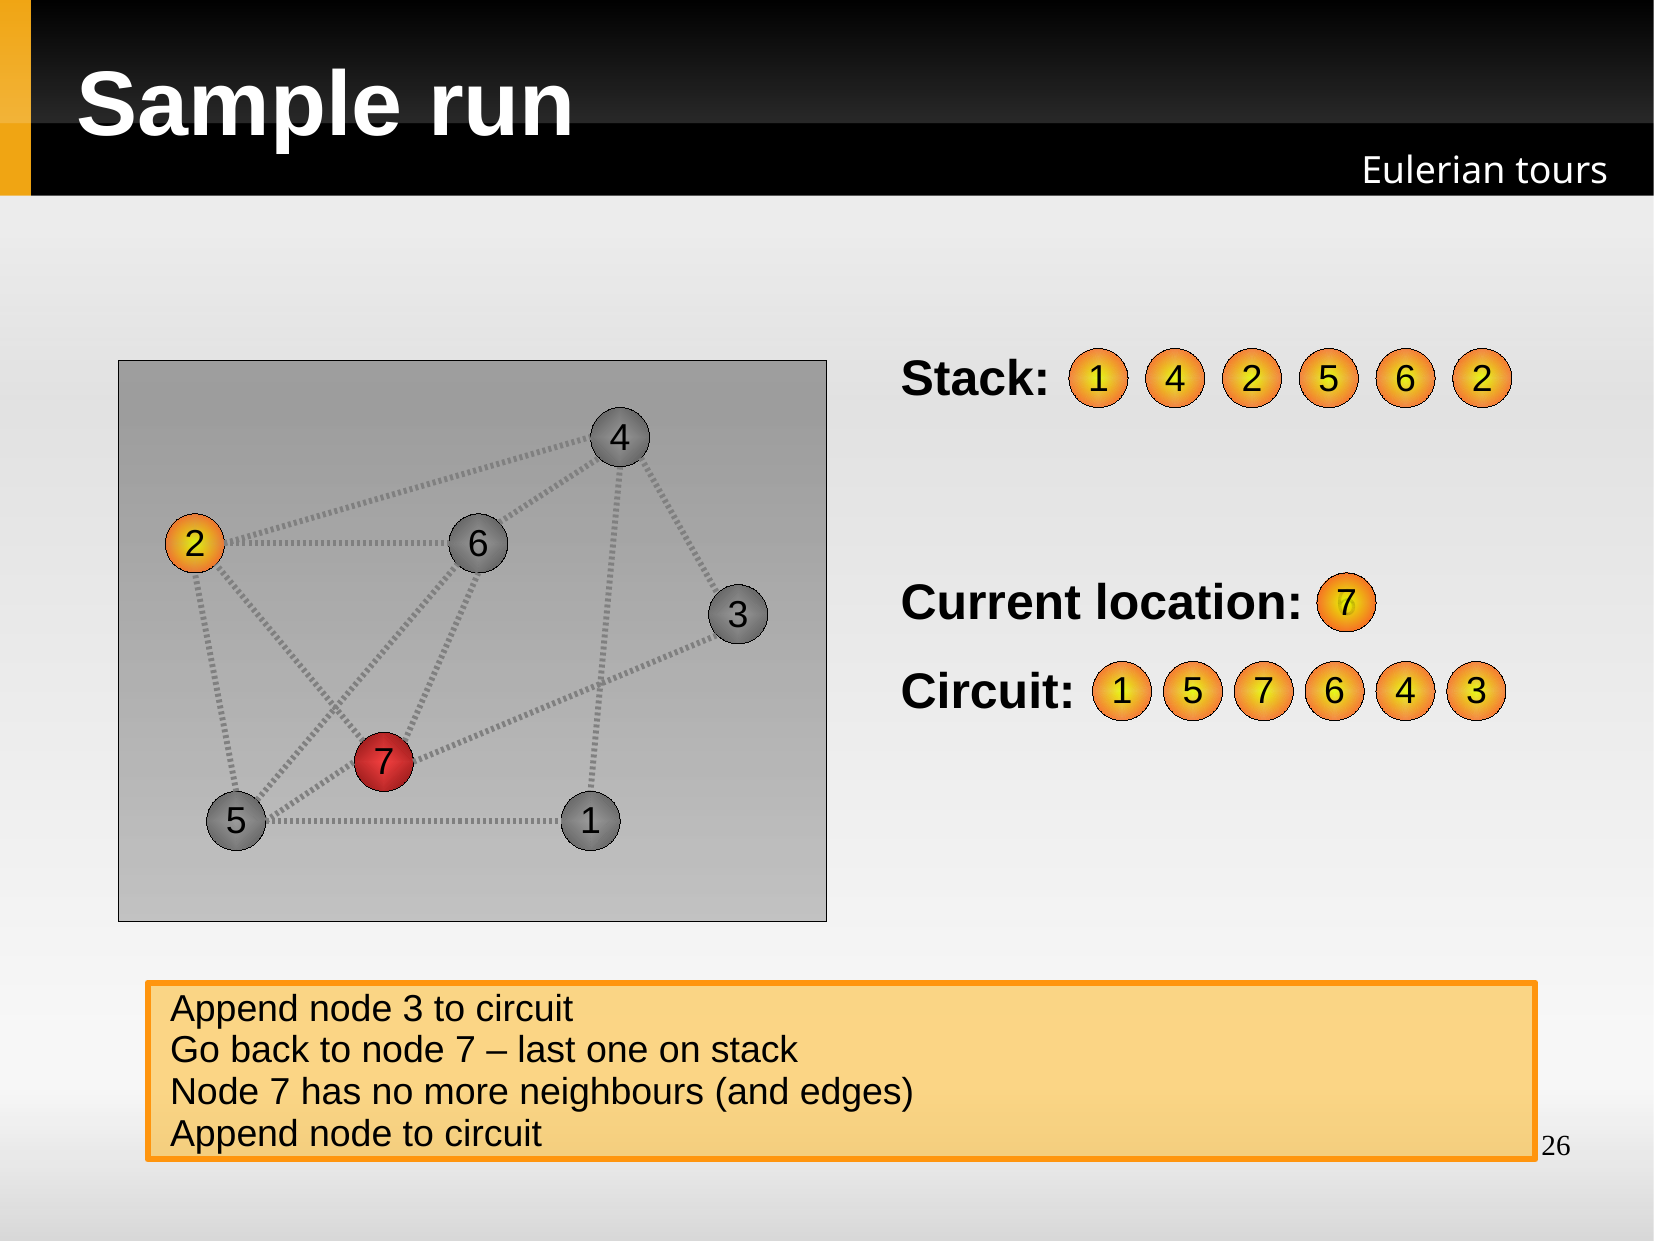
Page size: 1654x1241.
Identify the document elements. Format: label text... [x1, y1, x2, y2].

text_box 5 [1299, 348, 1359, 408]
text_box 5 [1163, 661, 1223, 721]
text_box 3 [708, 584, 768, 644]
text_box 6 [448, 513, 508, 573]
text_box 2 [1222, 348, 1282, 408]
text_box Stack: [885, 342, 1123, 414]
text_box 1 [1092, 661, 1152, 721]
text_box Append node 3 to circuit Go back to node 7 – last one on stack Node 7 has no more neighbours (and edges) Append node to circuit [147, 982, 1536, 1160]
text_box 4 [1375, 661, 1436, 721]
text_box 1 [1068, 348, 1129, 408]
text_box Current location: [885, 567, 1359, 638]
text_box 7 [354, 732, 414, 792]
text_box Circuit: [885, 655, 1093, 727]
text_box 2 [1452, 348, 1512, 408]
text_box 6 [1305, 661, 1365, 721]
text_box [118, 360, 827, 922]
text_box 6 [1375, 348, 1436, 408]
text_box 7 [1234, 661, 1294, 721]
text_box 7 [1316, 572, 1377, 632]
title Sample run [76, 0, 1565, 208]
text_box 5 [206, 791, 266, 851]
picture [0, 0, 1654, 1241]
text_box 2 [165, 513, 225, 573]
text_box 4 [1145, 348, 1205, 408]
text_box 4 [590, 407, 650, 467]
text_box 1 [561, 791, 621, 851]
text_box 3 [1446, 661, 1506, 721]
